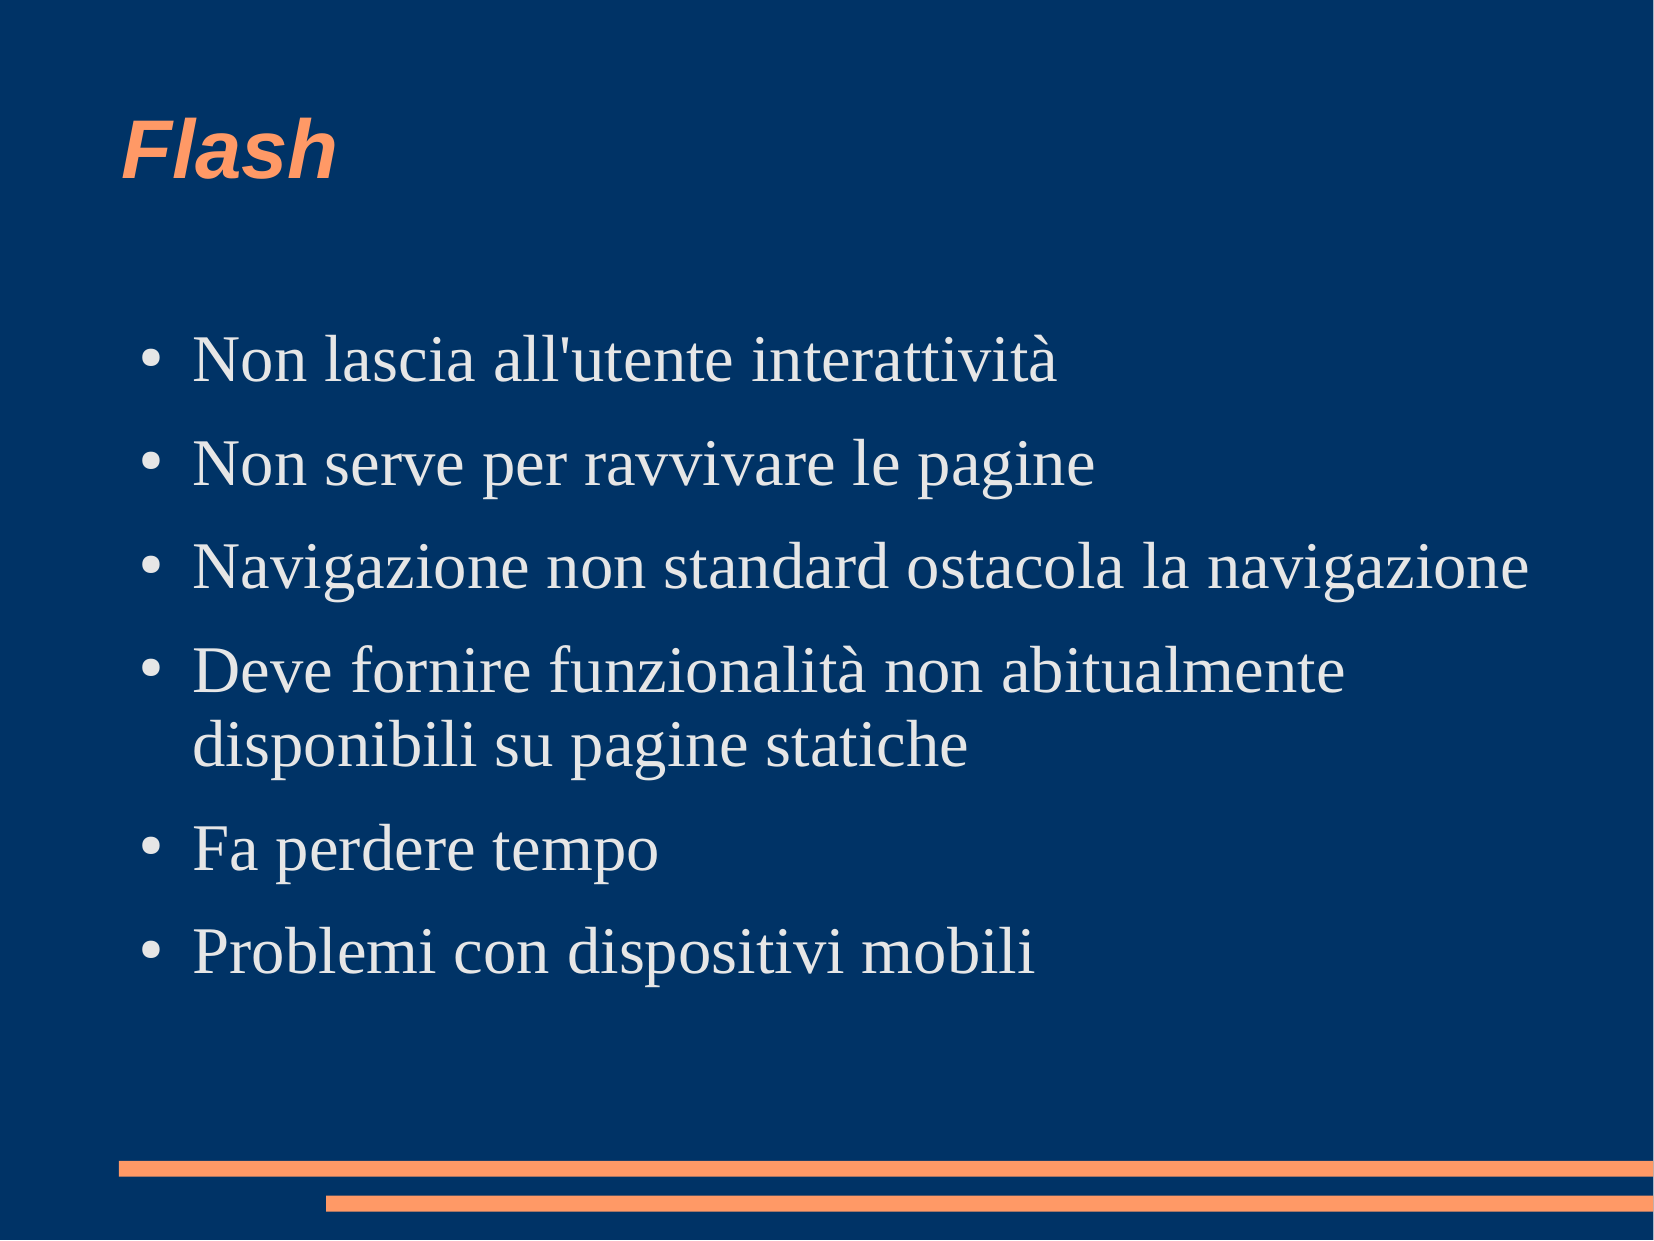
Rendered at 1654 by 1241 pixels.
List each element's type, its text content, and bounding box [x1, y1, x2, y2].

list Non lascia all'utente interattività Non serve per ravvivare le pagine Navigazione non standard ostacola la navigazione Deve fornire funzionalità non abitualmente disponibili su pagine statiche Fa perdere tempo Problemi con dispositivi mobili [121, 322, 1561, 1118]
title Flash [121, 53, 1534, 246]
